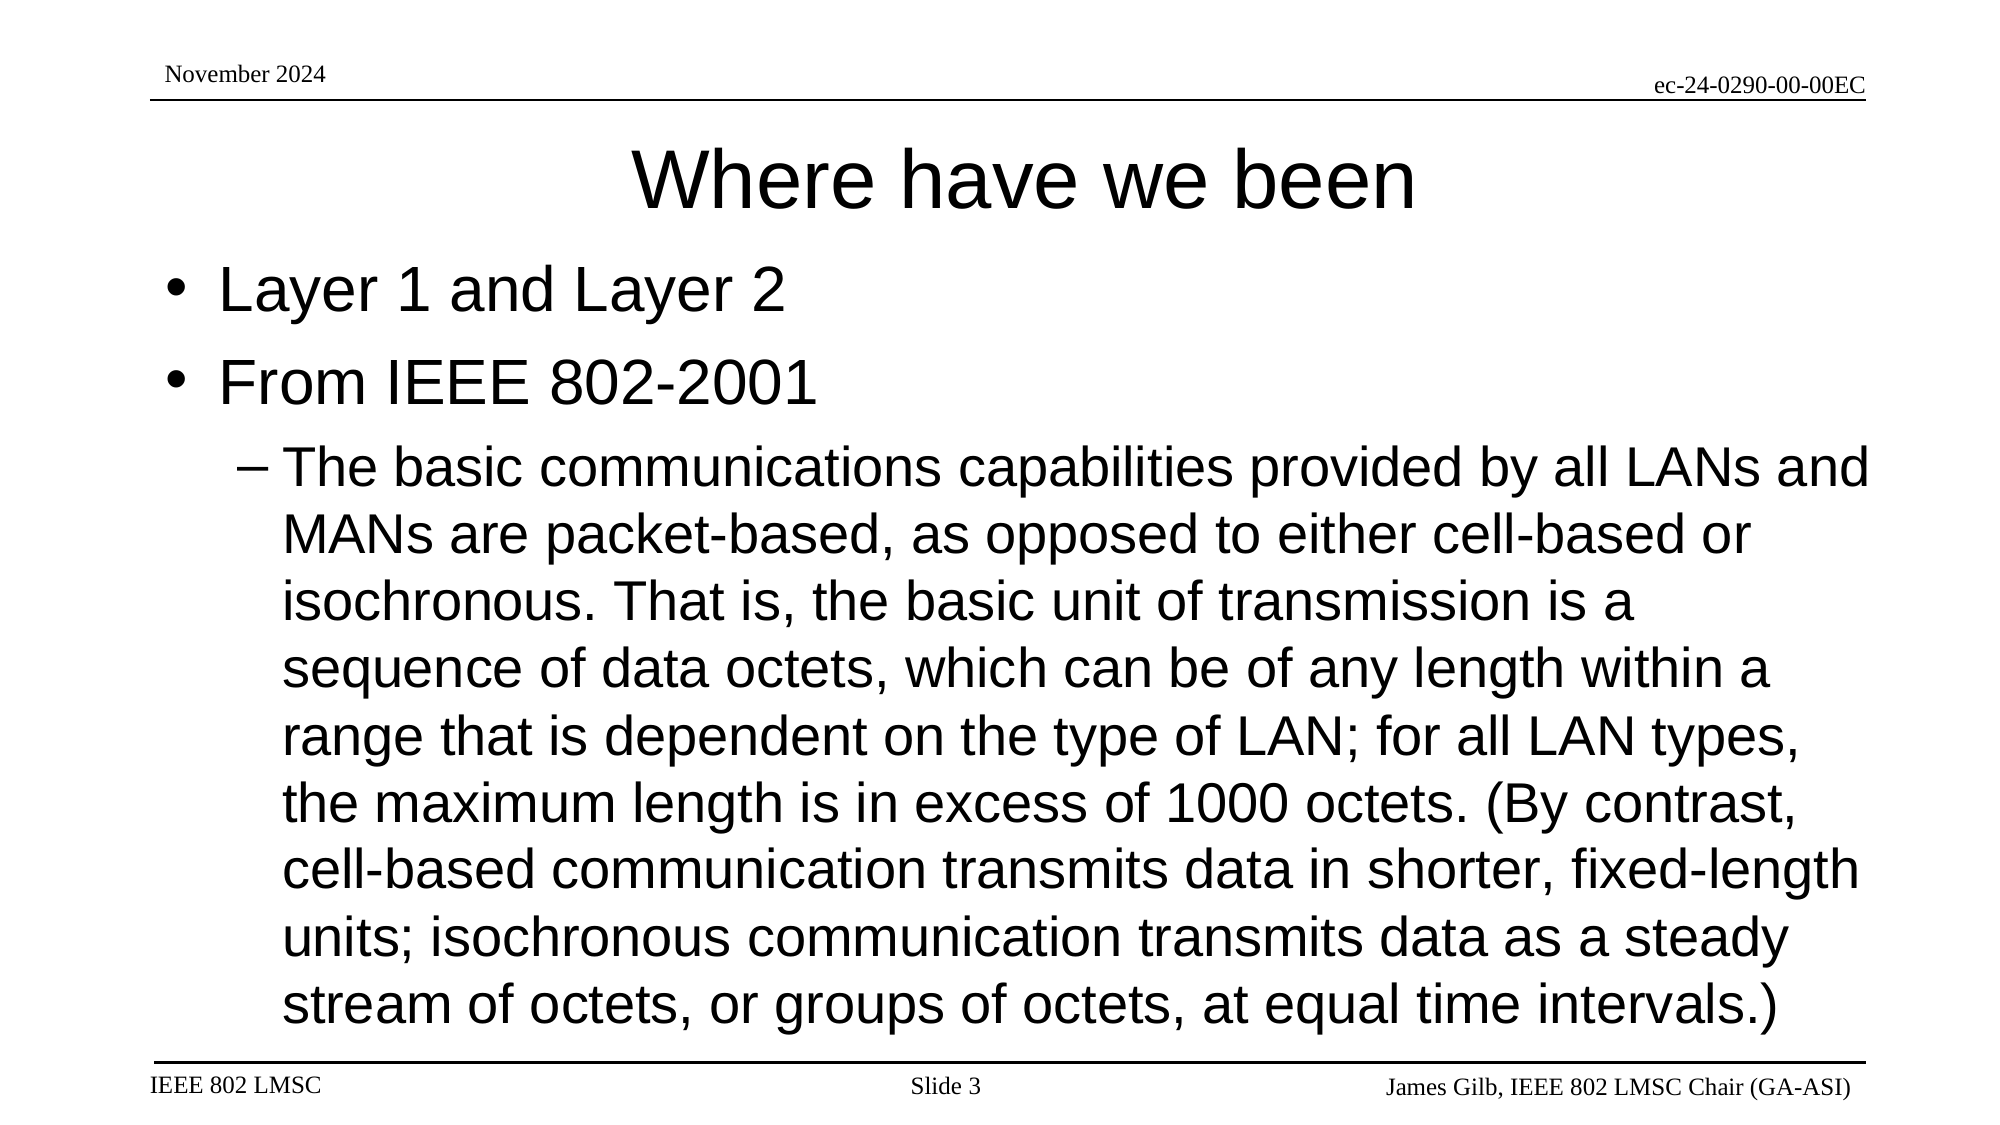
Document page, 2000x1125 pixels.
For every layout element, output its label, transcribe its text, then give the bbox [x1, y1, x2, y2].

title Where have we been [149, 112, 1900, 238]
list Layer 1 and Layer 2 From IEEE 802-2001 The basic communications capabilities provided by all LANs and MANs are packet-based, as opposed to either cell-based or isochronous. That is, the basic unit of transmission is a sequence of data octets, which can be of any length within a range that is dependent on the type of LAN; for all LAN types, the maximum length is in excess of 1000 octets. (By contrast, cell-based communication transmits data in shorter, fixed-length units; isochronous communication transmits data as a steady stream of octets, or groups of octets, at equal time intervals.) [150, 239, 1900, 1051]
